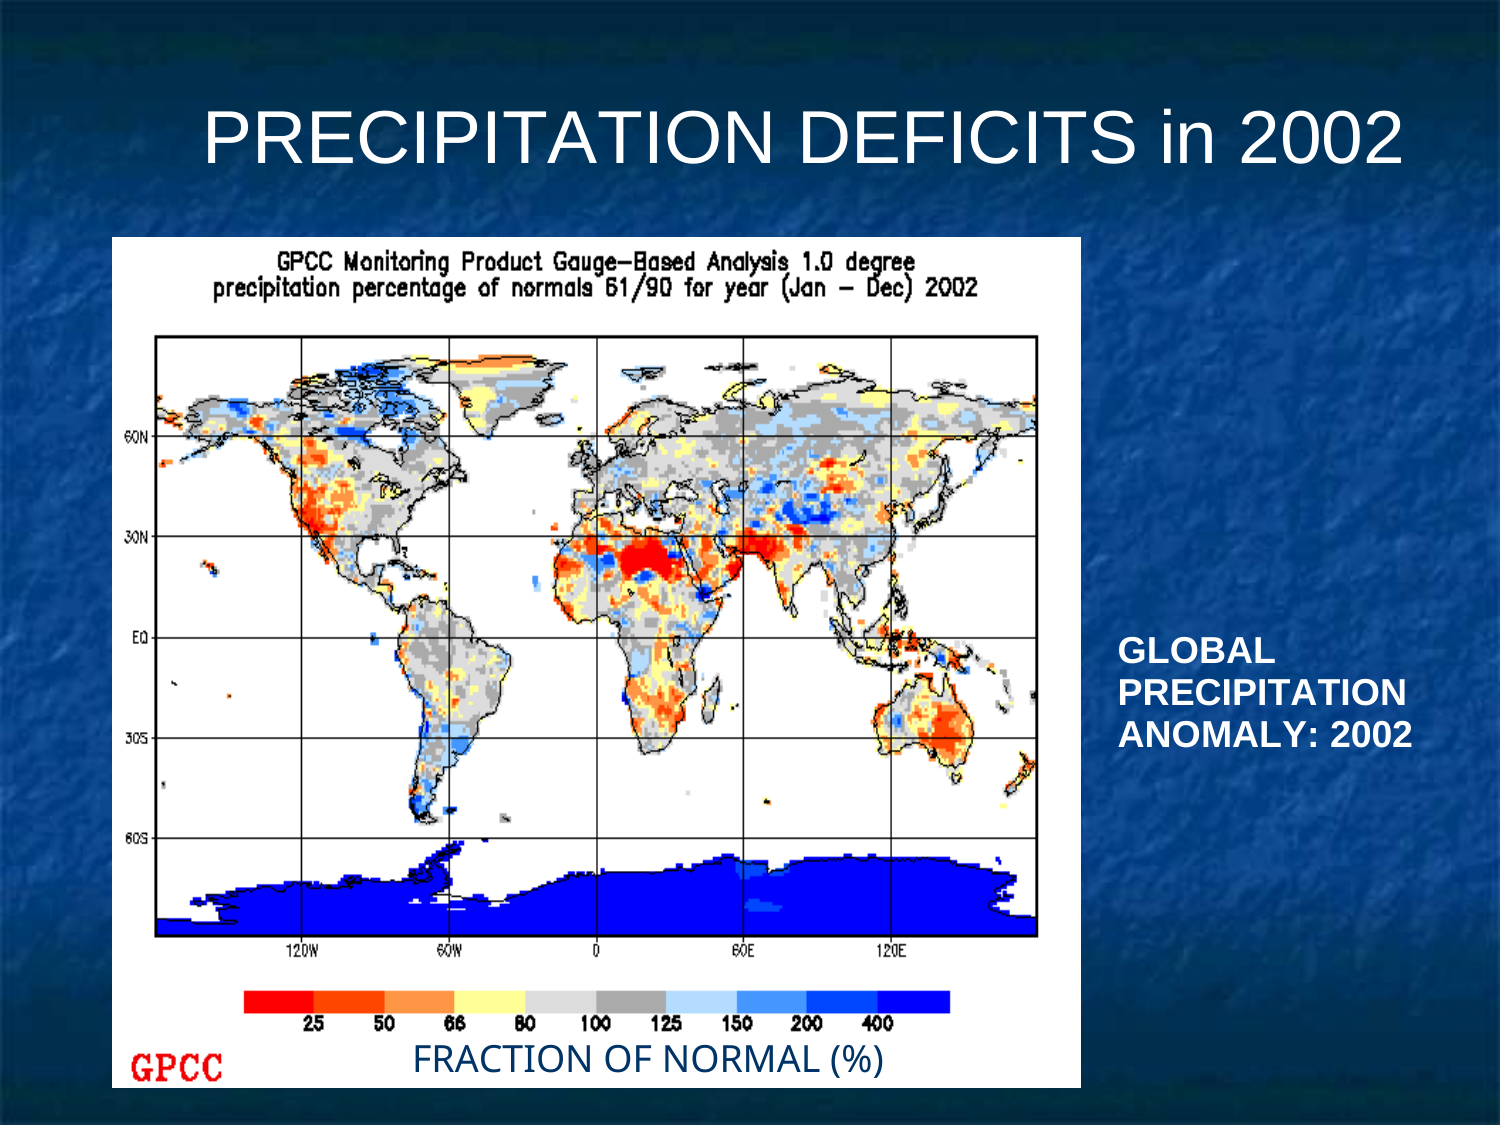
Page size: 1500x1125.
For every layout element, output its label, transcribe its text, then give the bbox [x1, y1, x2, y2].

title [53, 160, 1404, 313]
text_box GLOBAL PRECIPITATION ANOMALY: 2002 [1102, 621, 1433, 763]
text_box PRECIPITATION DEFICITS in 2002 [187, 87, 1422, 187]
text_box FRACTION OF NORMAL (%) [397, 1024, 900, 1092]
picture [0, 0, 1500, 1125]
